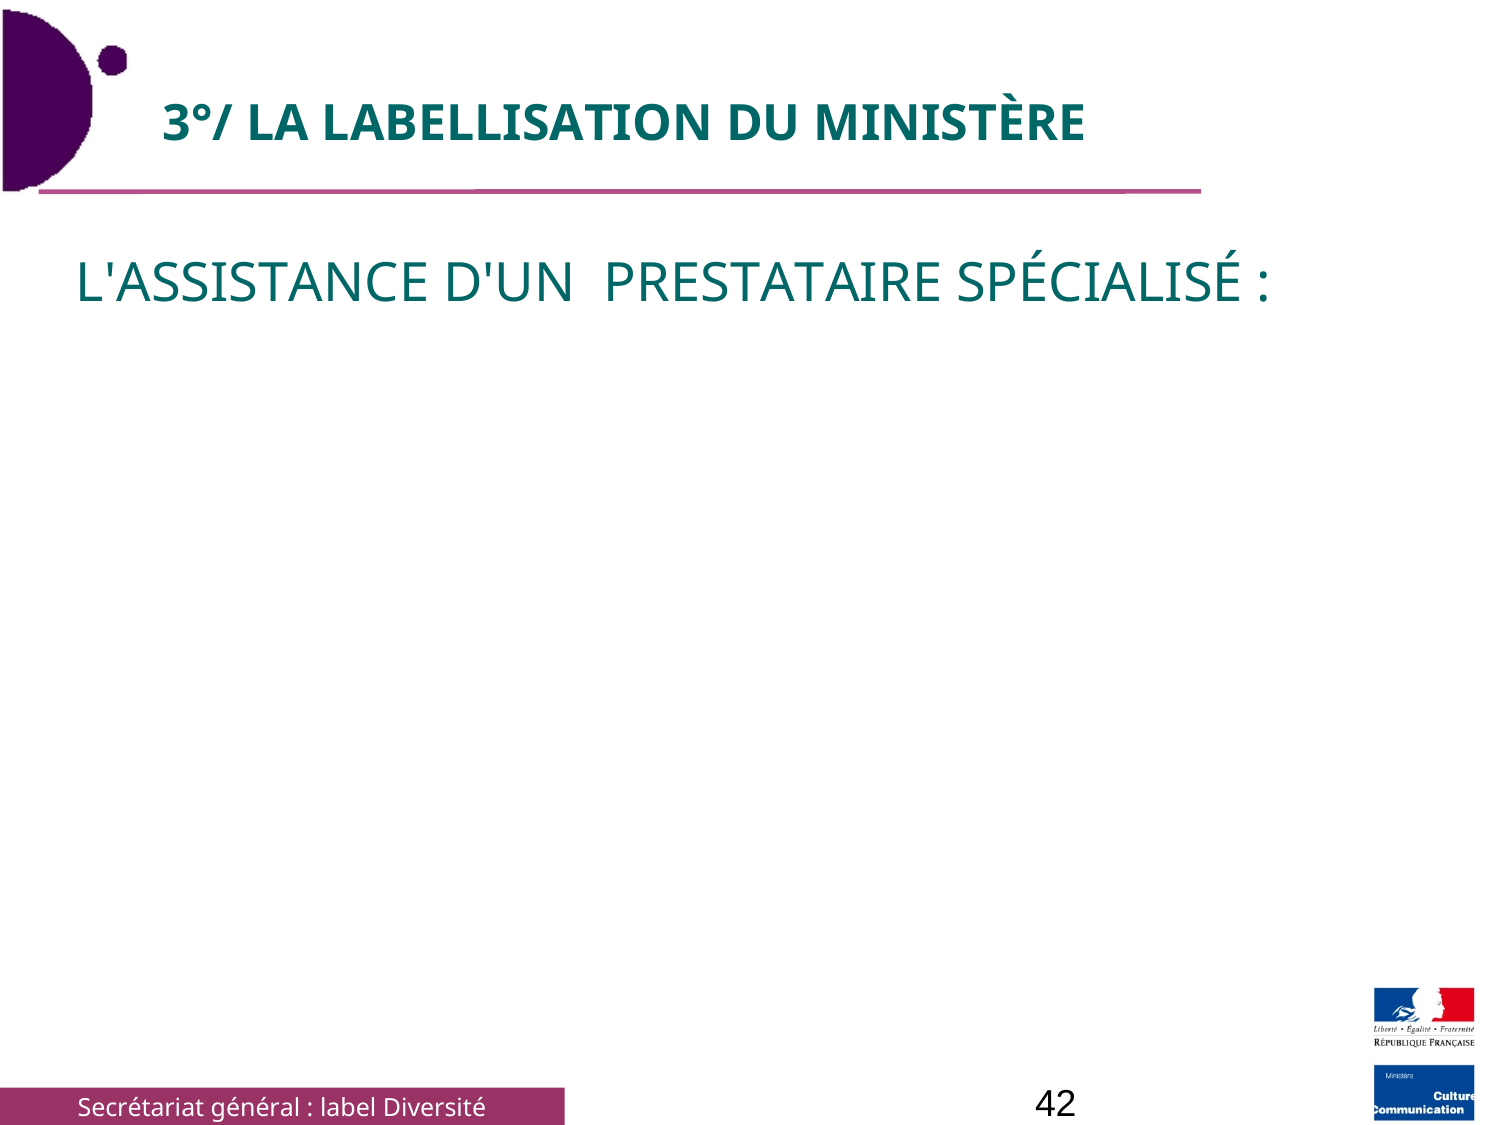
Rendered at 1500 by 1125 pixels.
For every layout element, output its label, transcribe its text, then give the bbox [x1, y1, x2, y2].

text_box L'ASSISTANCE D'UN PRESTATAIRE SPÉCIALISÉ : [60, 242, 1329, 343]
text_box 3°/ LA LABELLISATION DU MINISTÈRE [147, 81, 1418, 160]
text_box <numéro> [1020, 1071, 1370, 1125]
picture [0, 0, 149, 204]
picture [1370, 979, 1477, 1125]
